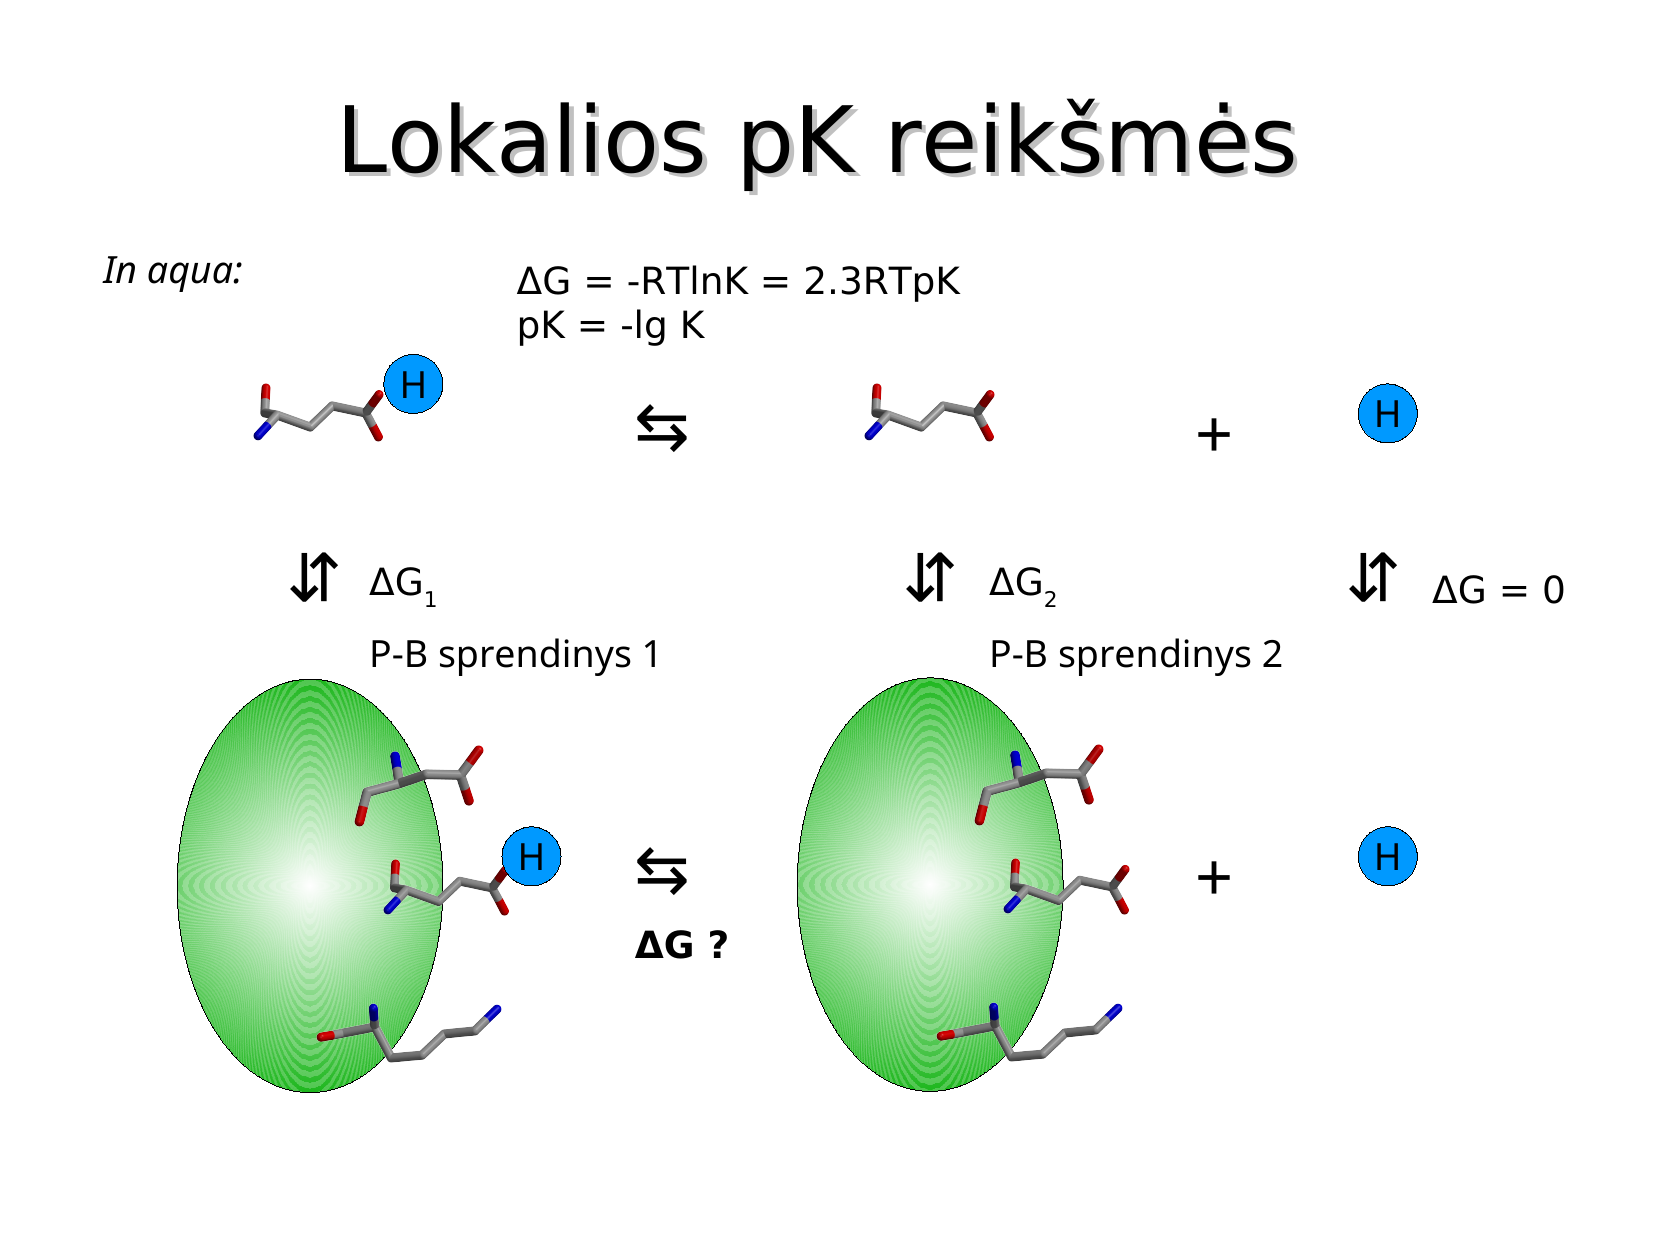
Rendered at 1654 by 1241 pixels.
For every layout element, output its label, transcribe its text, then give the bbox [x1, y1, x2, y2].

picture [864, 383, 995, 442]
text_box P-B sprendinys 1 [354, 620, 739, 681]
text_box In aqua: [88, 236, 296, 299]
picture [974, 744, 1104, 826]
text_box + [1181, 379, 1270, 476]
picture [383, 859, 510, 916]
picture [936, 1002, 1123, 1062]
text_box ⇆ [1324, 531, 1418, 621]
picture [1003, 858, 1130, 915]
text_box + [1181, 822, 1270, 919]
text_box H [1358, 826, 1418, 886]
text_box ⇆ [620, 379, 709, 473]
text_box P-B sprendinys 2 [974, 620, 1359, 681]
text_box ⇆ [881, 531, 975, 621]
text_box ΔG ? [620, 916, 768, 975]
text_box [797, 677, 1062, 1092]
picture [354, 745, 484, 827]
text_box ⇆ [620, 822, 709, 916]
text_box ΔG = -RTlnK = 2.3RTpK pK = -lg K [501, 252, 1019, 355]
text_box ΔG2 [974, 553, 1093, 620]
text_box H [501, 826, 562, 886]
text_box ΔG = 0 [1417, 561, 1595, 620]
picture [316, 1003, 502, 1063]
text_box H [383, 354, 443, 414]
text_box H [1358, 383, 1418, 443]
text_box ΔG1 [354, 553, 473, 620]
text_box ⇆ [265, 531, 359, 621]
title Lokalios pK reikšmės [73, 44, 1562, 237]
picture [253, 383, 384, 442]
text_box [177, 679, 442, 1093]
